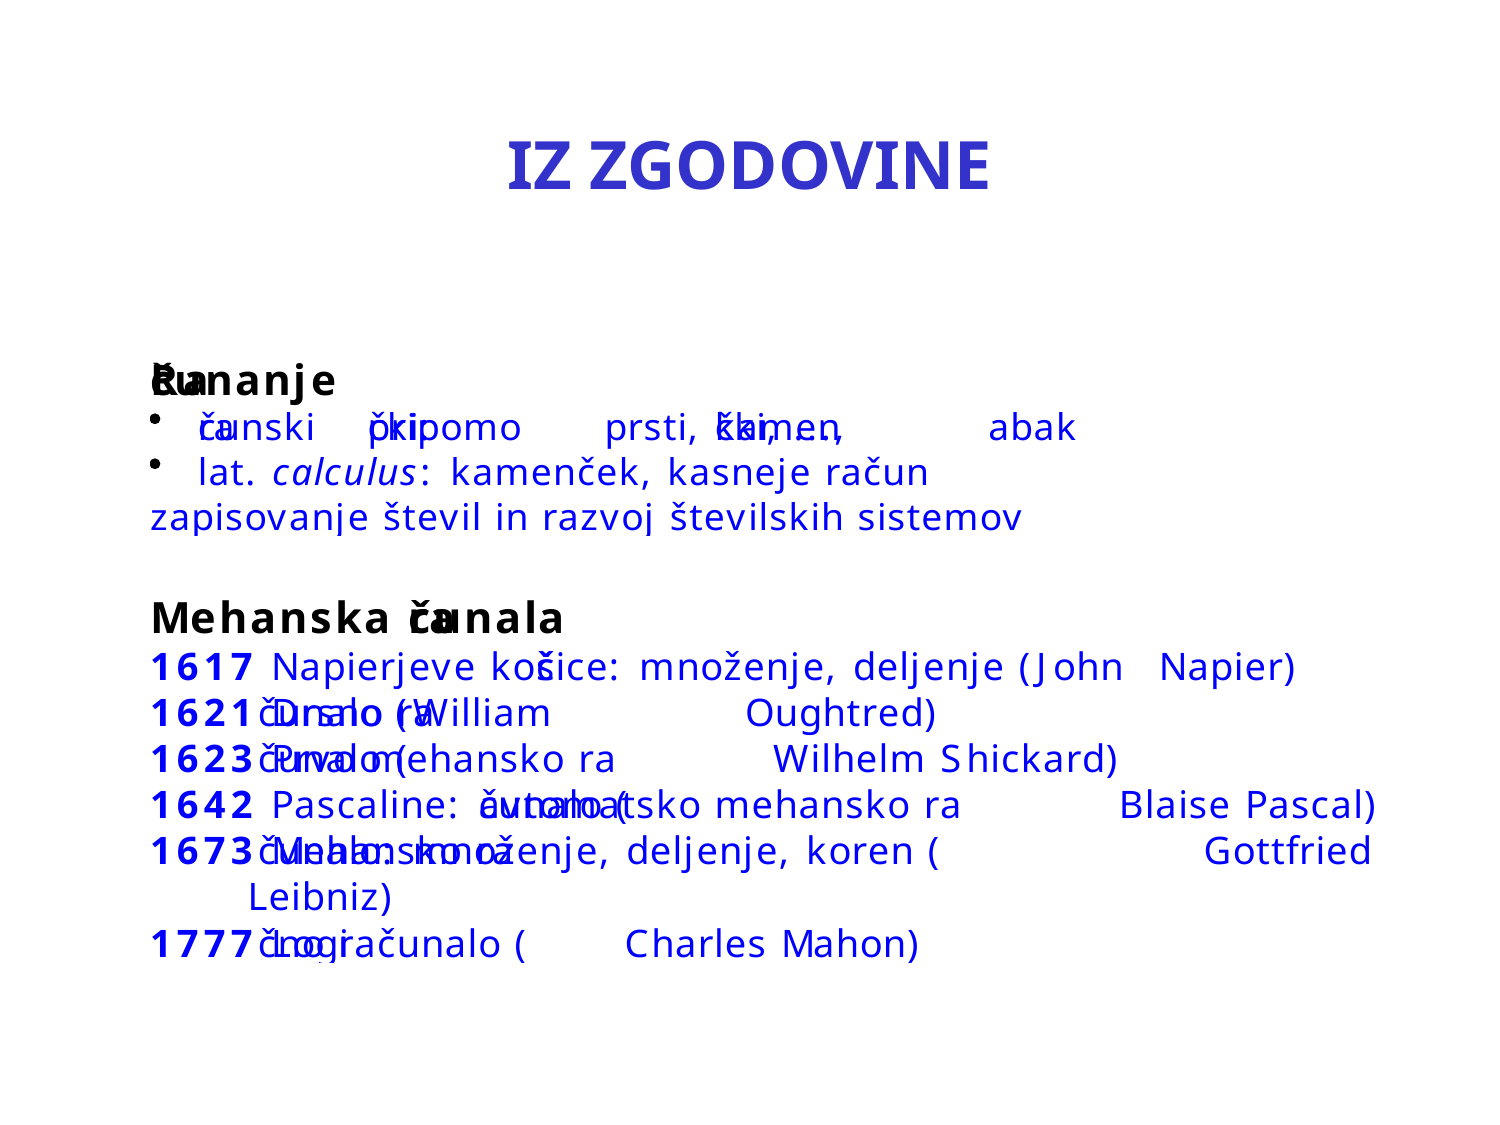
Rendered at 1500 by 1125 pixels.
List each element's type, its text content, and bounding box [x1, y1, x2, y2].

title IZ ZGODOVINE [112, 75, 1388, 250]
picture [150, 587, 1426, 963]
picture [150, 350, 1401, 536]
